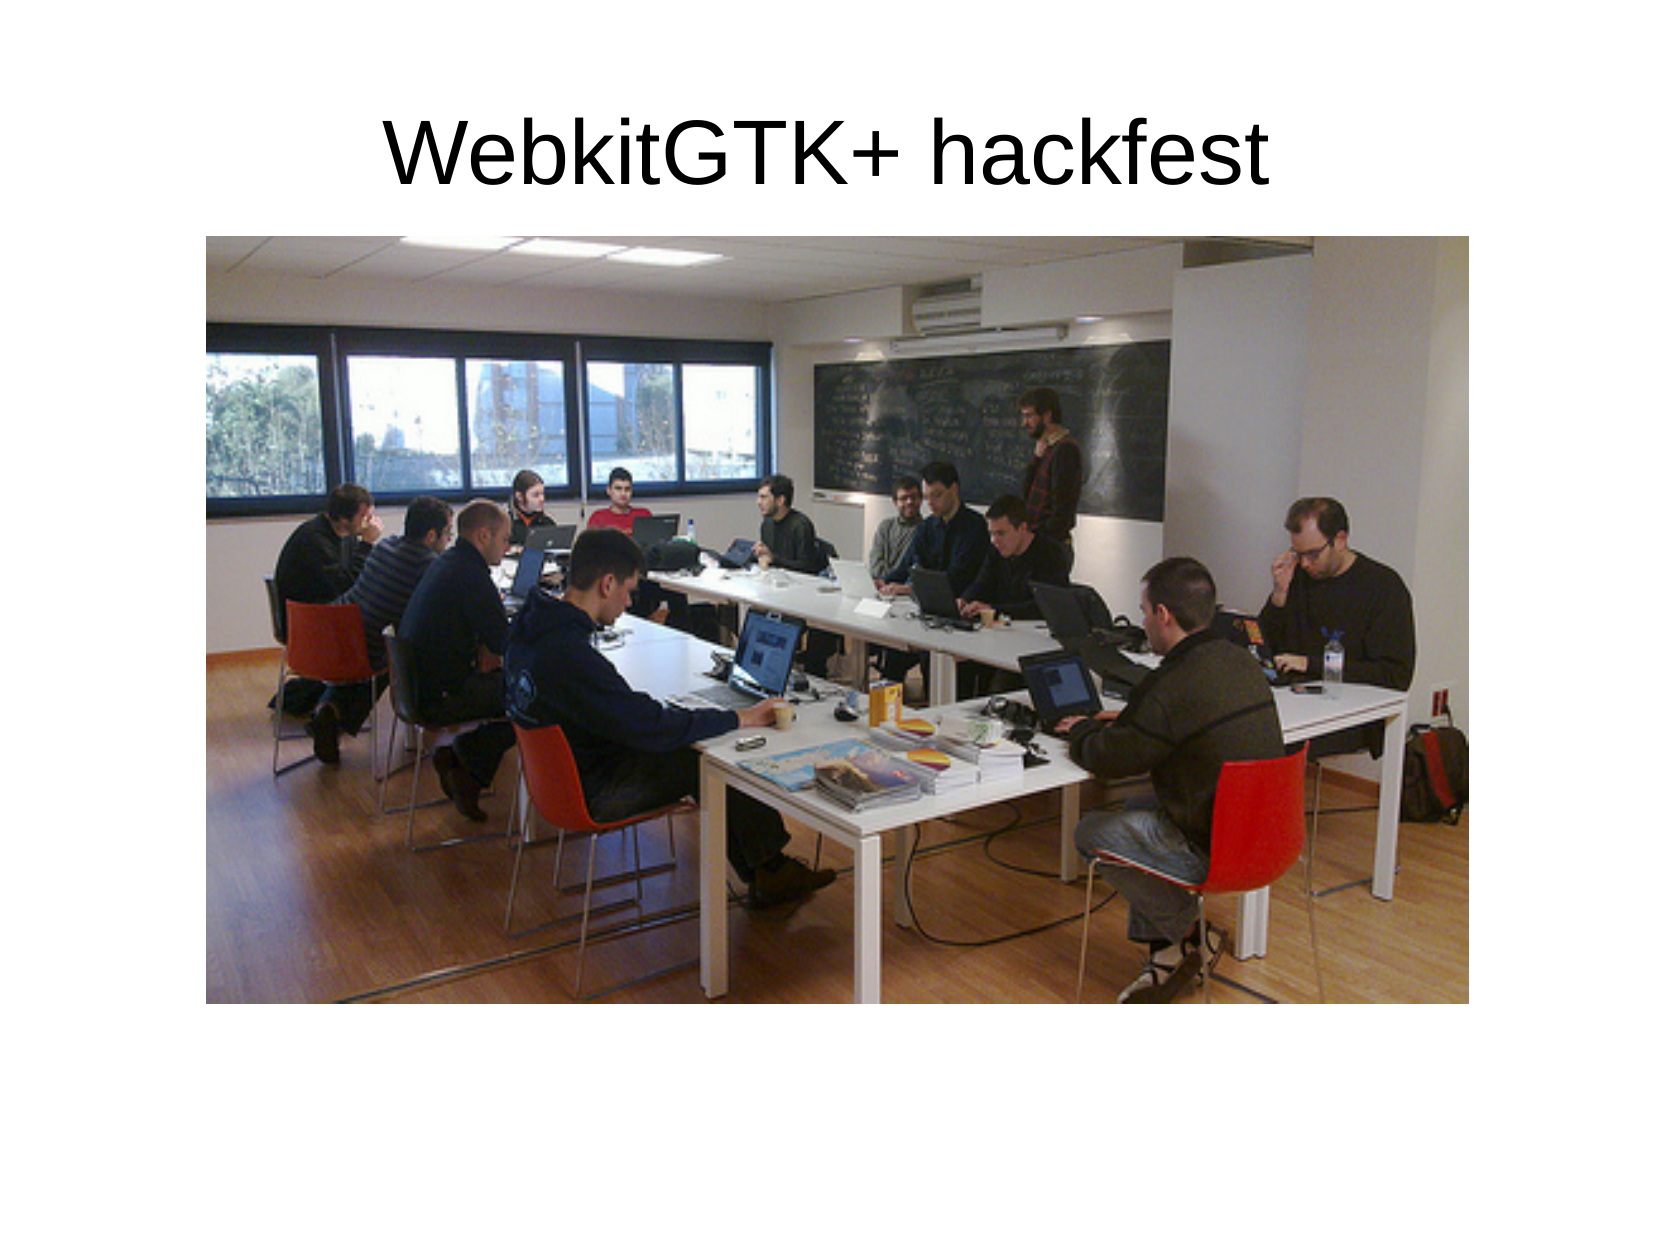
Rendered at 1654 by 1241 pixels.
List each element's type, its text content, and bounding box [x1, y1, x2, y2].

picture [206, 236, 1469, 1004]
title WebkitGTK+ hackfest [82, 56, 1571, 250]
